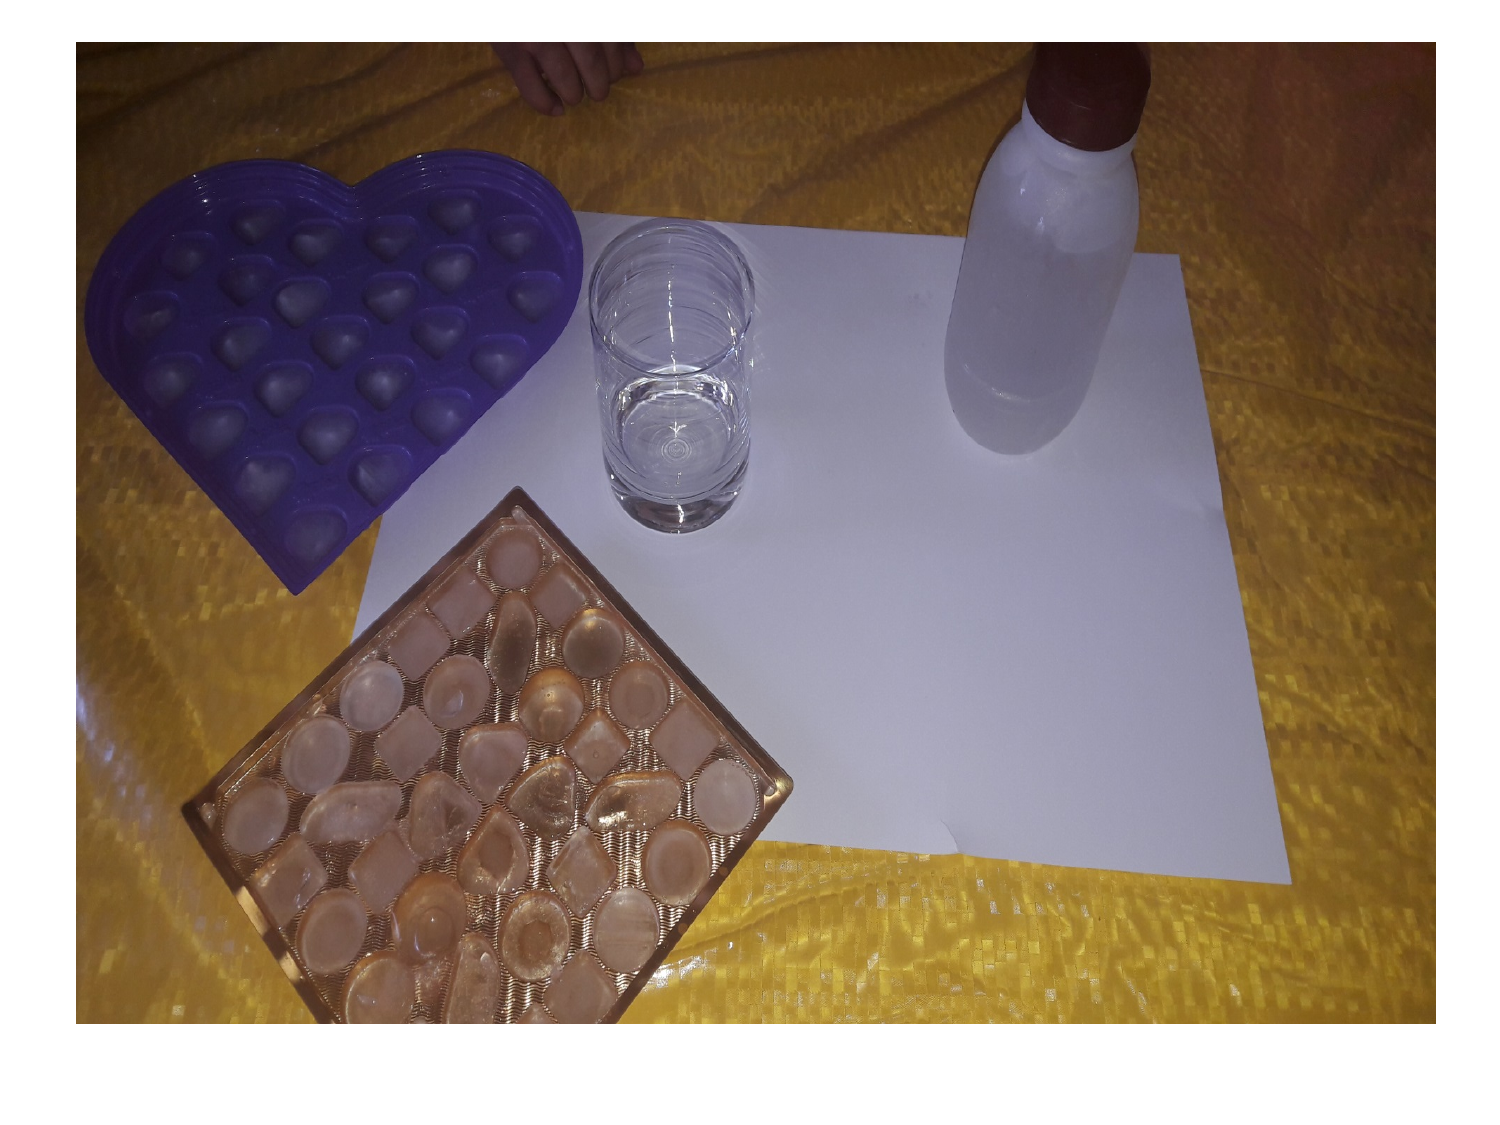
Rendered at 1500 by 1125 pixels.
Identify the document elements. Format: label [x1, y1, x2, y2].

picture [76, 42, 1436, 1024]
